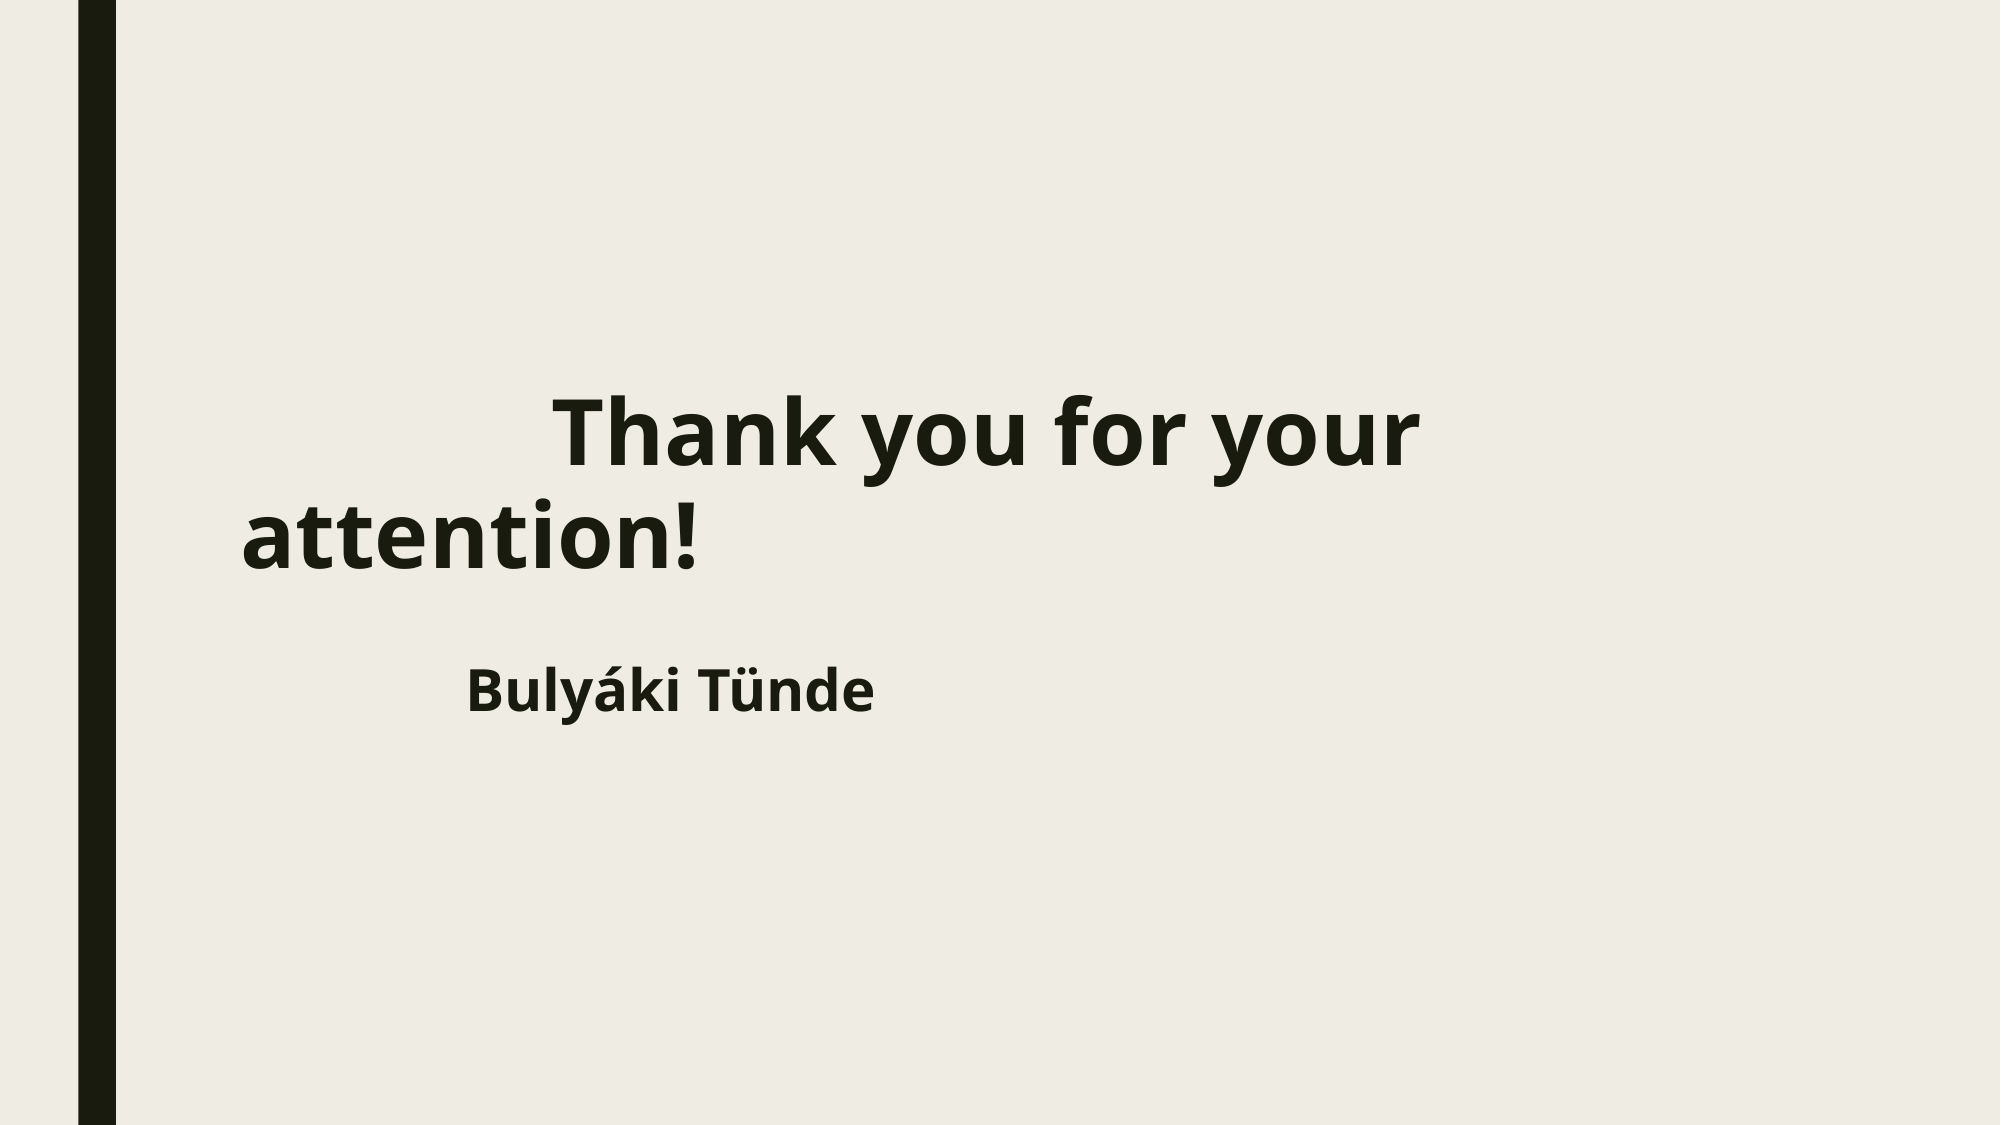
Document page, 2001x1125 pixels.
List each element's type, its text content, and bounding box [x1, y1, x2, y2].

list Thank you for your attention! Bulyáki Tünde [225, 375, 1801, 963]
